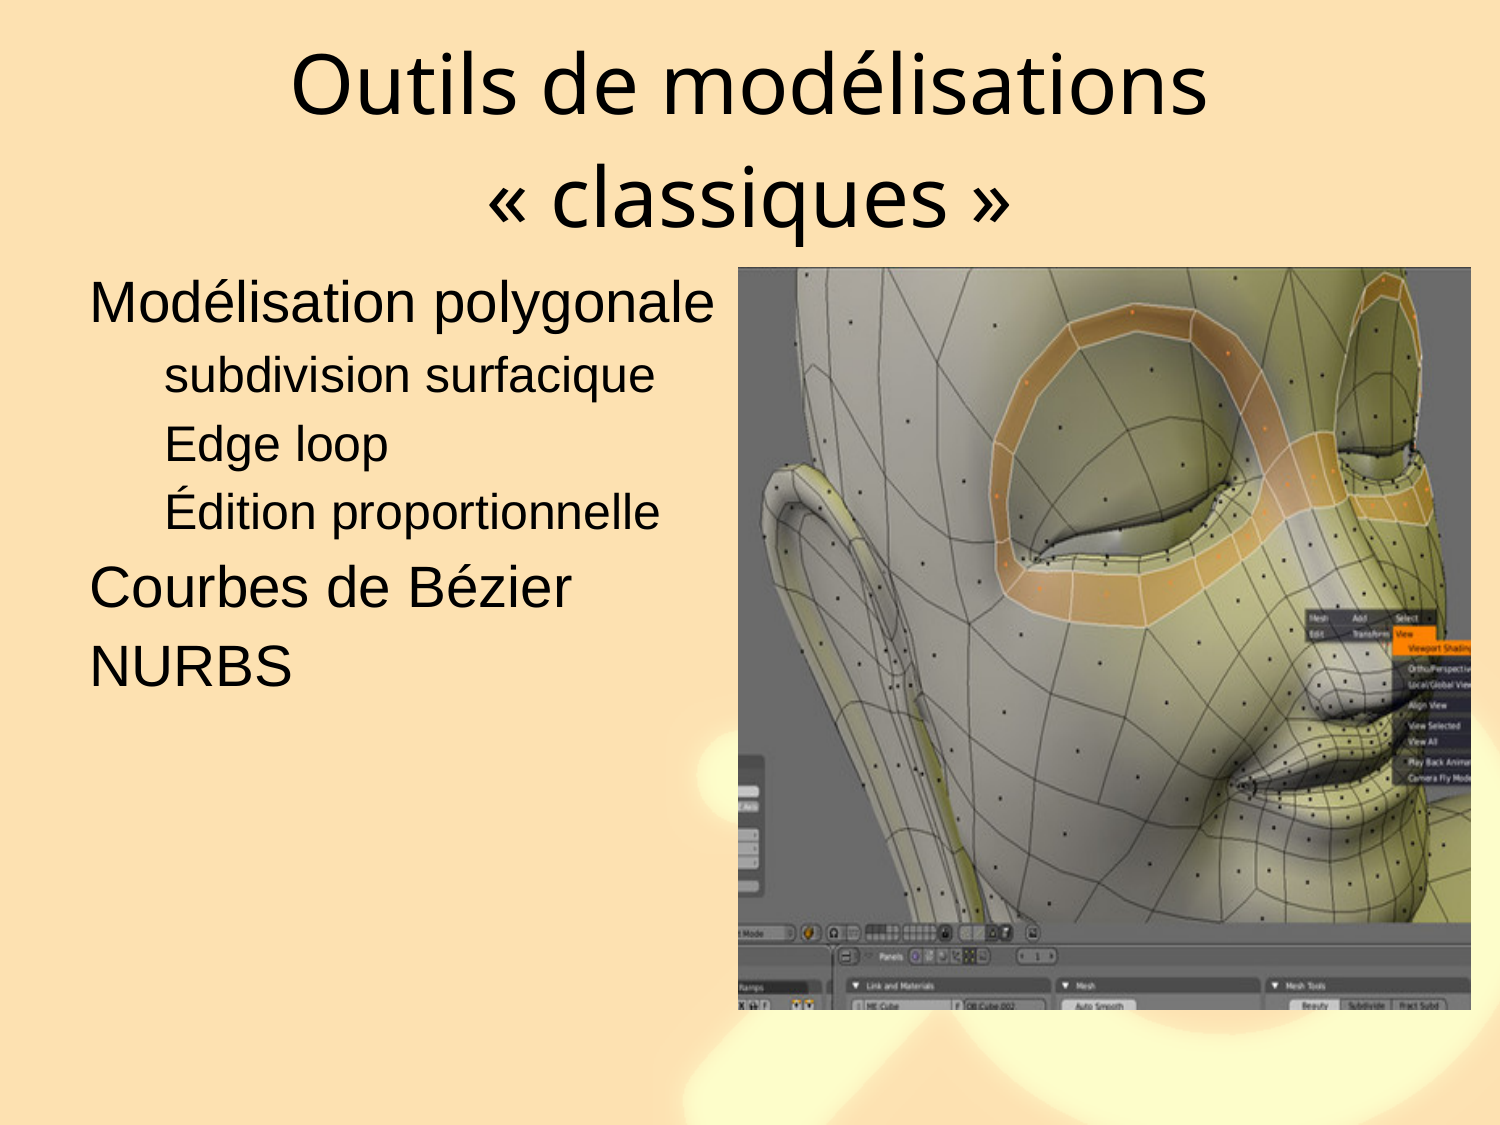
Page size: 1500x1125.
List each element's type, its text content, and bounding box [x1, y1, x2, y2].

picture [0, 0, 1500, 1125]
list Modélisation polygonale subdivision surfacique Edge loop Édition proportionnelle Courbes de Bézier NURBS [75, 262, 738, 1006]
title Outils de modélisations « classiques » [75, 31, 1426, 247]
